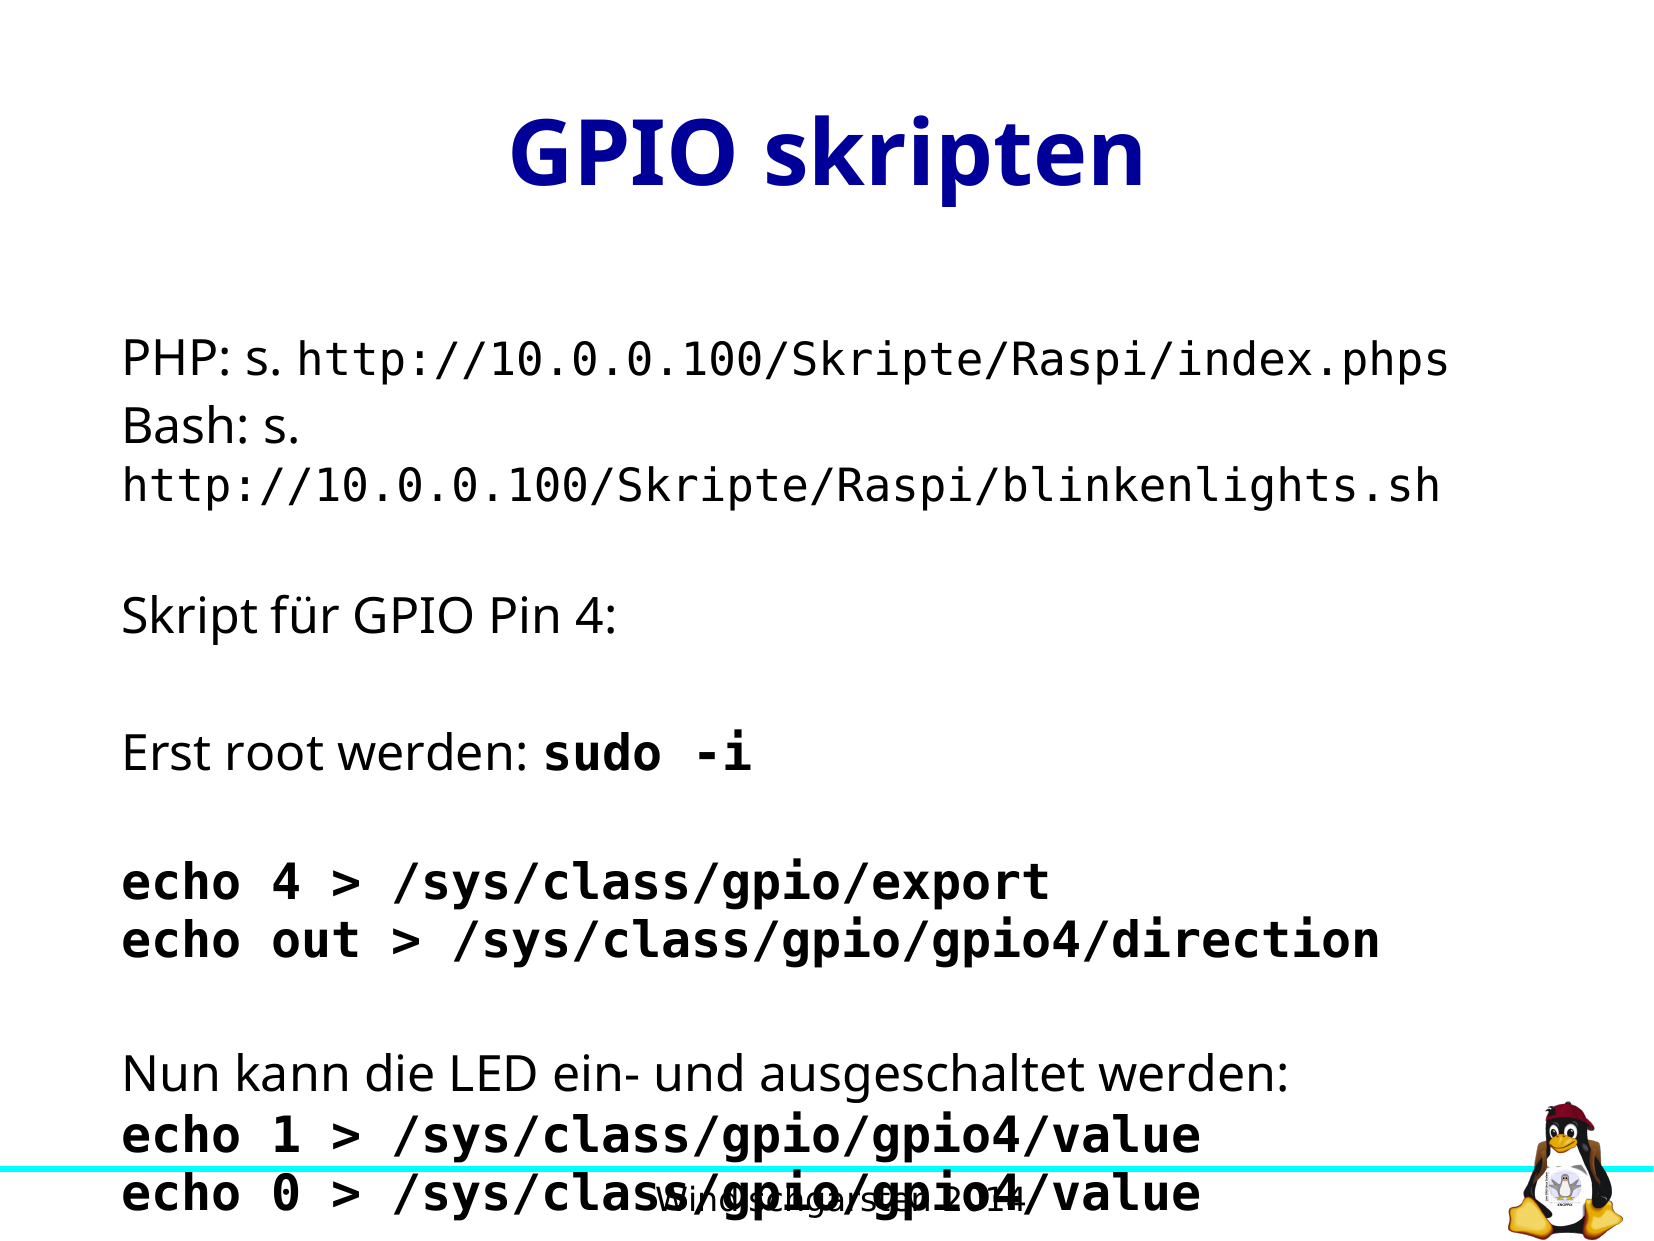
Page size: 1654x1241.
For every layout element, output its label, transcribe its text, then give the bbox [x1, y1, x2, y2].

title GPIO skripten [121, 46, 1534, 254]
list PHP: s. http://10.0.0.100/Skripte/Raspi/index.phps Bash: s. http://10.0.0.100/Skripte/Raspi/blinkenlights.sh Skript für GPIO Pin 4: Erst root werden: sudo -i echo 4 > /sys/class/gpio/export echo out > /sys/class/gpio/gpio4/direction Nun kann die LED ein- und ausgeschaltet werden: echo 1 > /sys/class/gpio/gpio4/value echo 0 > /sys/class/gpio/gpio4/value [121, 322, 1561, 1133]
picture [1505, 1100, 1625, 1241]
